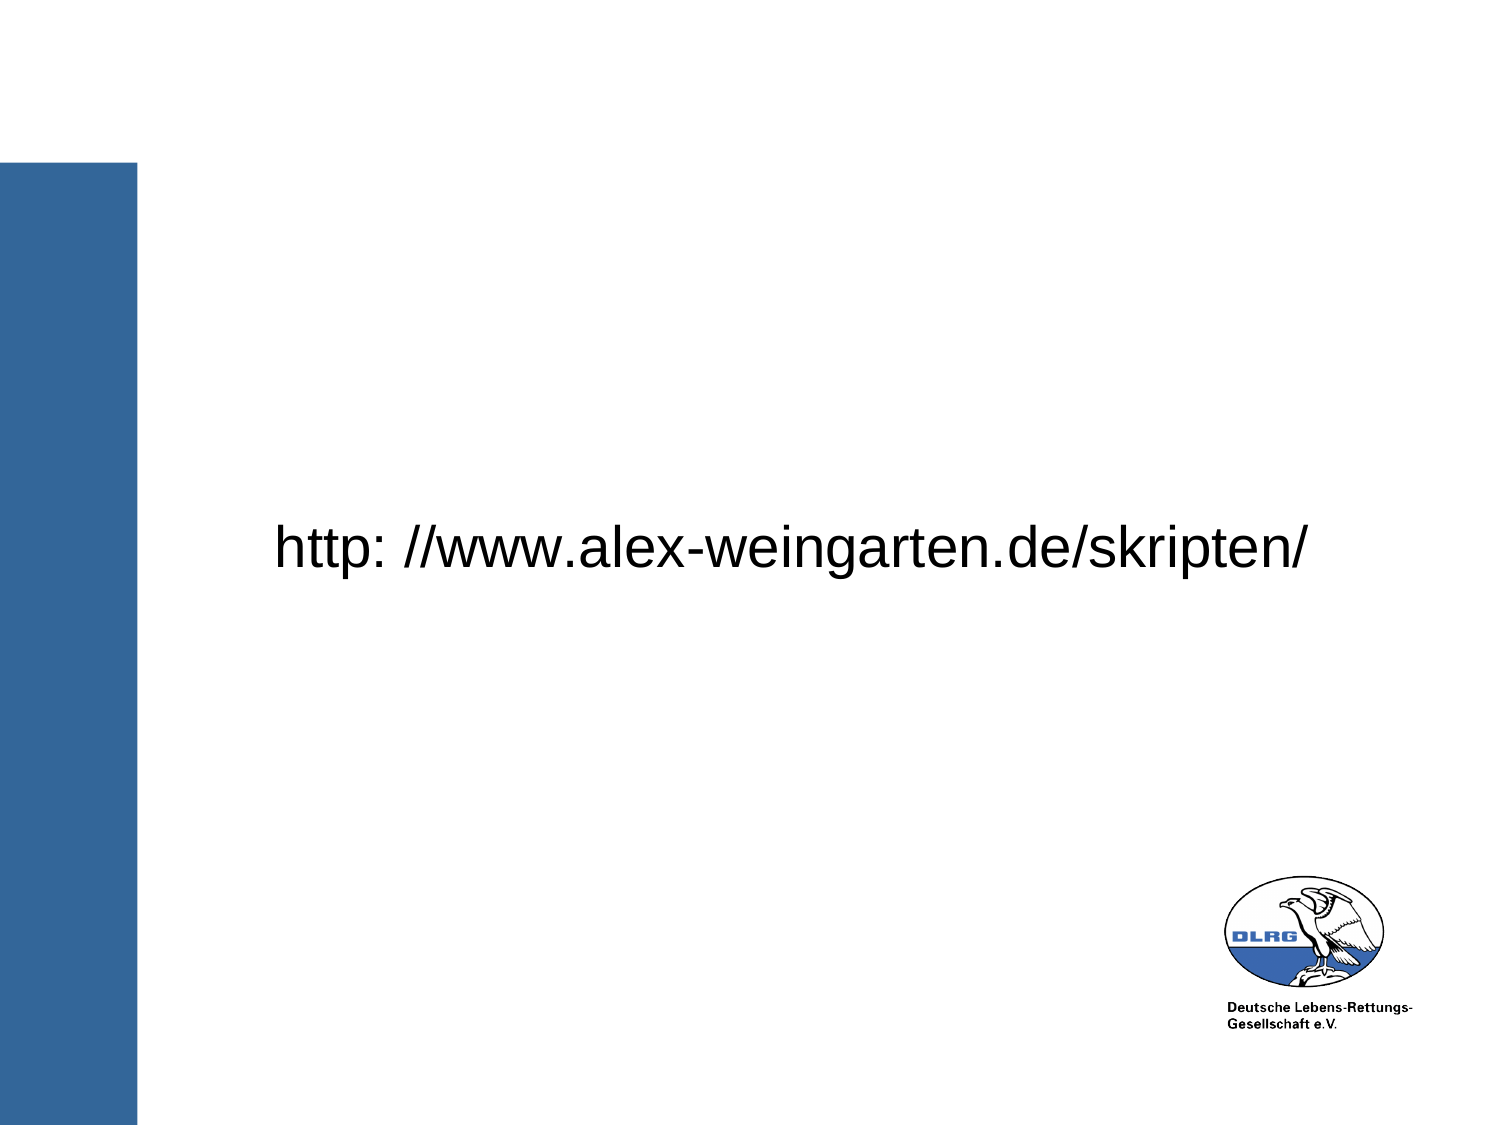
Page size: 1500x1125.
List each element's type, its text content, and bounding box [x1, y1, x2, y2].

text_box http: //www.alex-weingarten.de/skripten/ [259, 502, 1343, 613]
picture [1224, 874, 1413, 1030]
